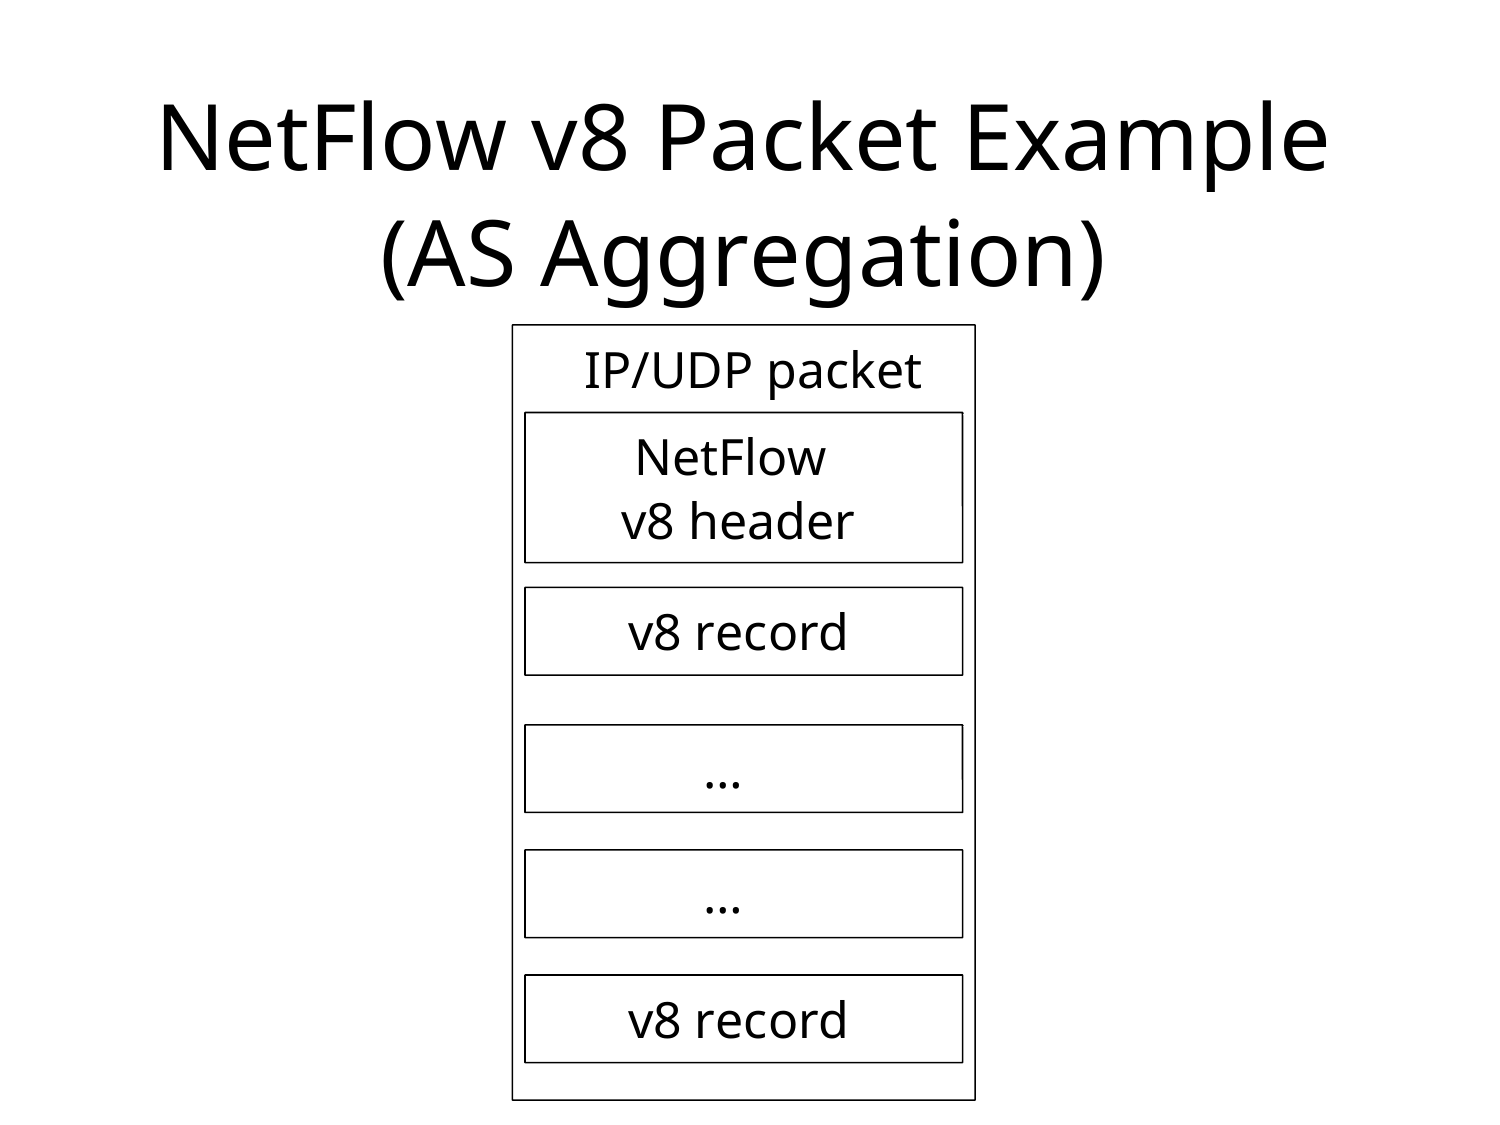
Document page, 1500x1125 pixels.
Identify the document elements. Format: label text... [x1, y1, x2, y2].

text_box NetFlow v8 header [603, 424, 862, 552]
text_box IP/UDP packet [527, 337, 930, 402]
text_box … [698, 862, 751, 927]
text_box v8 record [623, 987, 857, 1052]
text_box v8 record [623, 600, 857, 664]
text_box … [698, 737, 751, 802]
title NetFlow v8 Packet Example (AS Aggregation)‏ [112, 62, 1388, 325]
